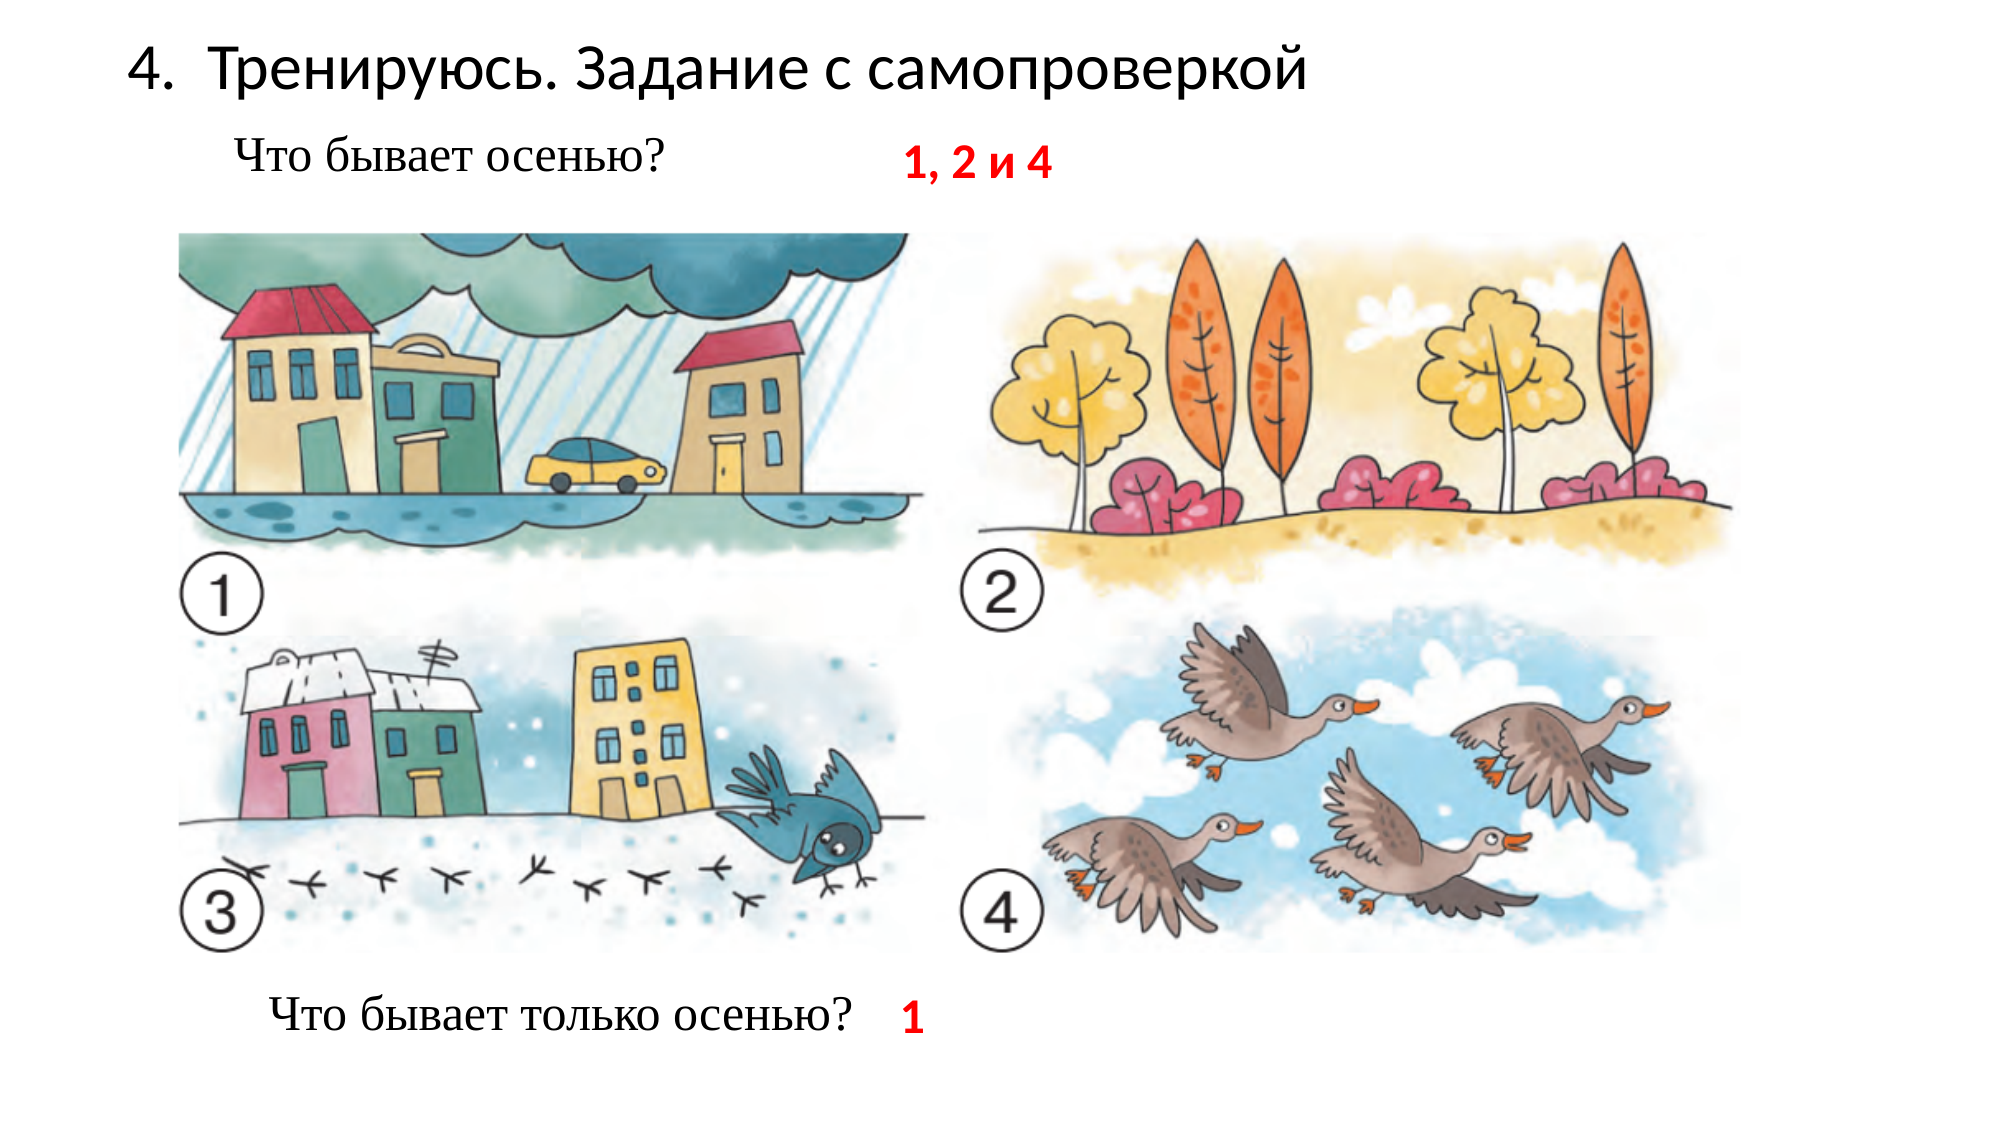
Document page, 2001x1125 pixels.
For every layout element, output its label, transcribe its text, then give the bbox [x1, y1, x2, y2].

picture [133, 189, 1782, 976]
text_box Что бывает осенью? [219, 114, 694, 189]
text_box Что бывает только осенью? [253, 973, 881, 1048]
text_box 1, 2 и 4 [887, 120, 1068, 197]
title 4. Тренируюсь. Задание с самопроверкой [112, 25, 1838, 112]
text_box 1 [884, 975, 941, 1052]
